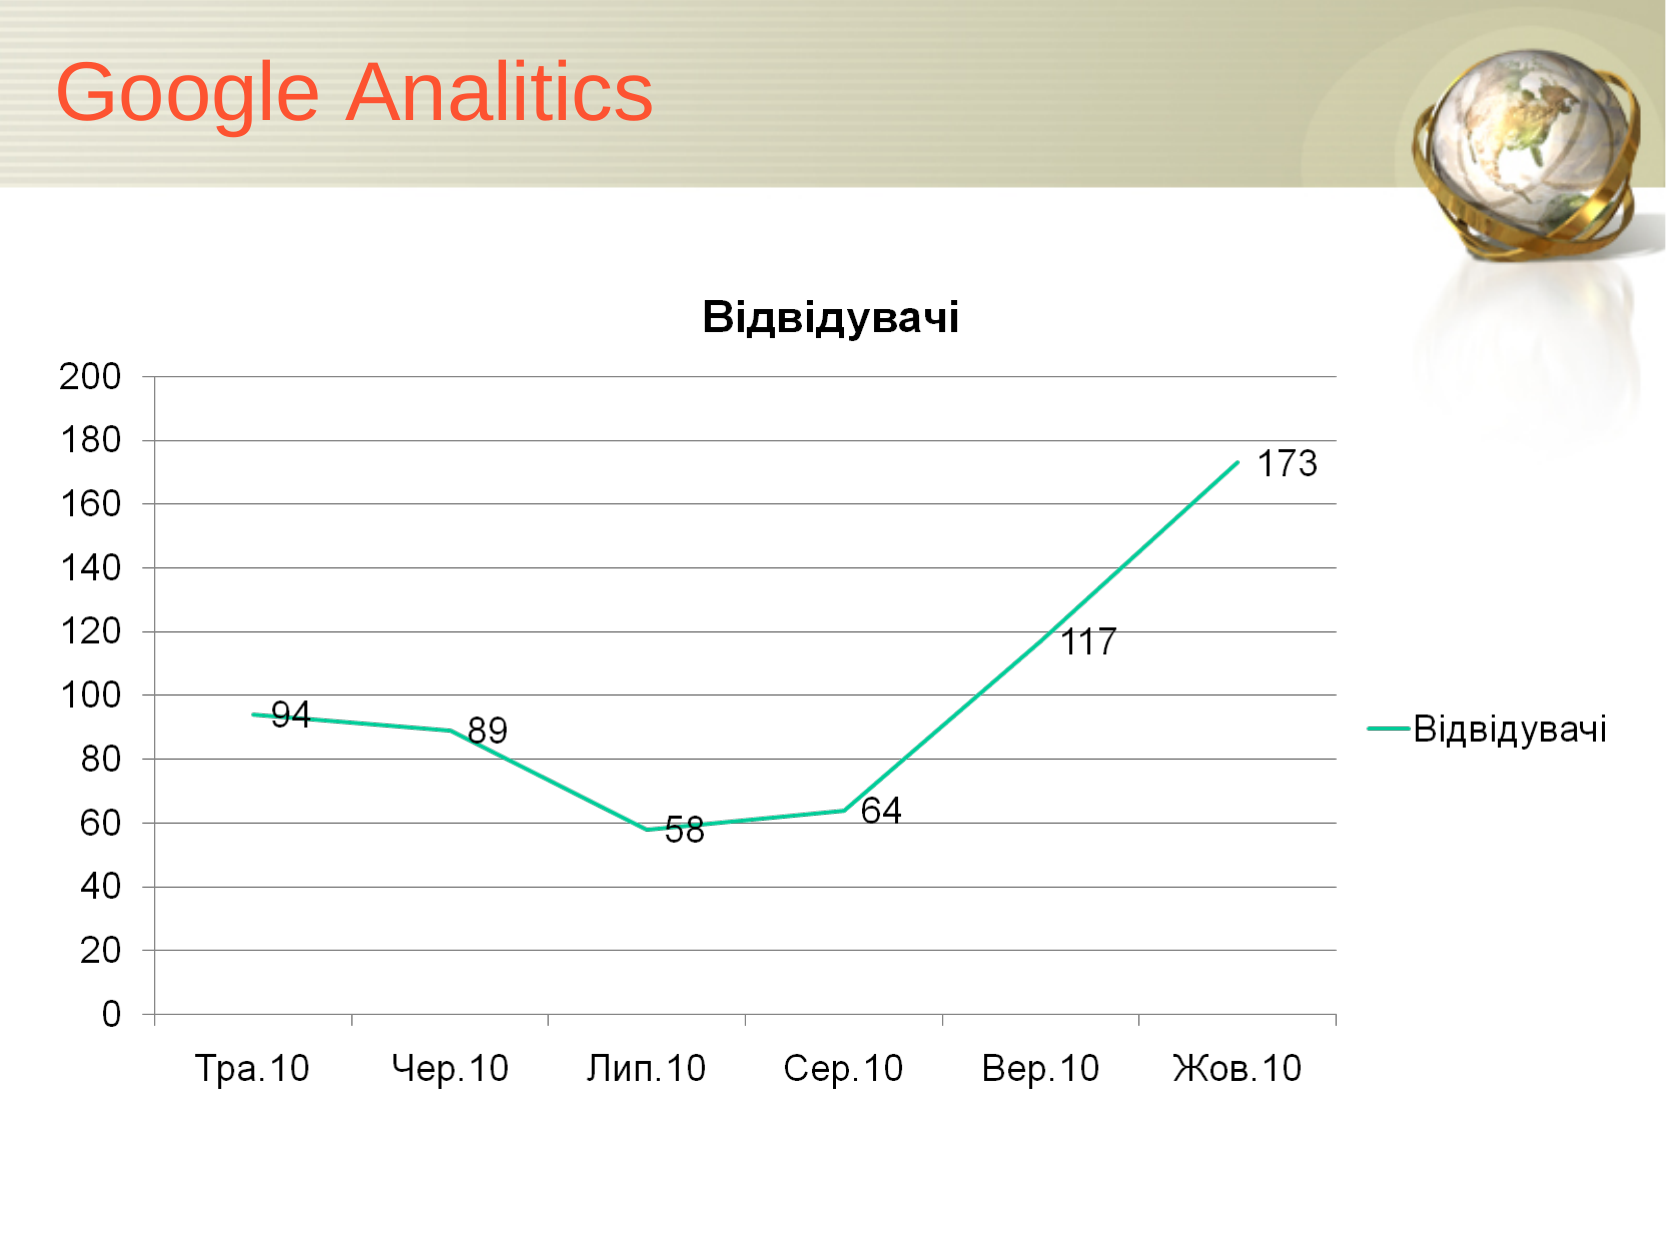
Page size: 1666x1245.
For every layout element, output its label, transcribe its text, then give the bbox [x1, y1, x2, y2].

title Google Analitics [37, 12, 1388, 163]
text_box [37, 275, 1626, 1113]
picture [0, 0, 1666, 1245]
